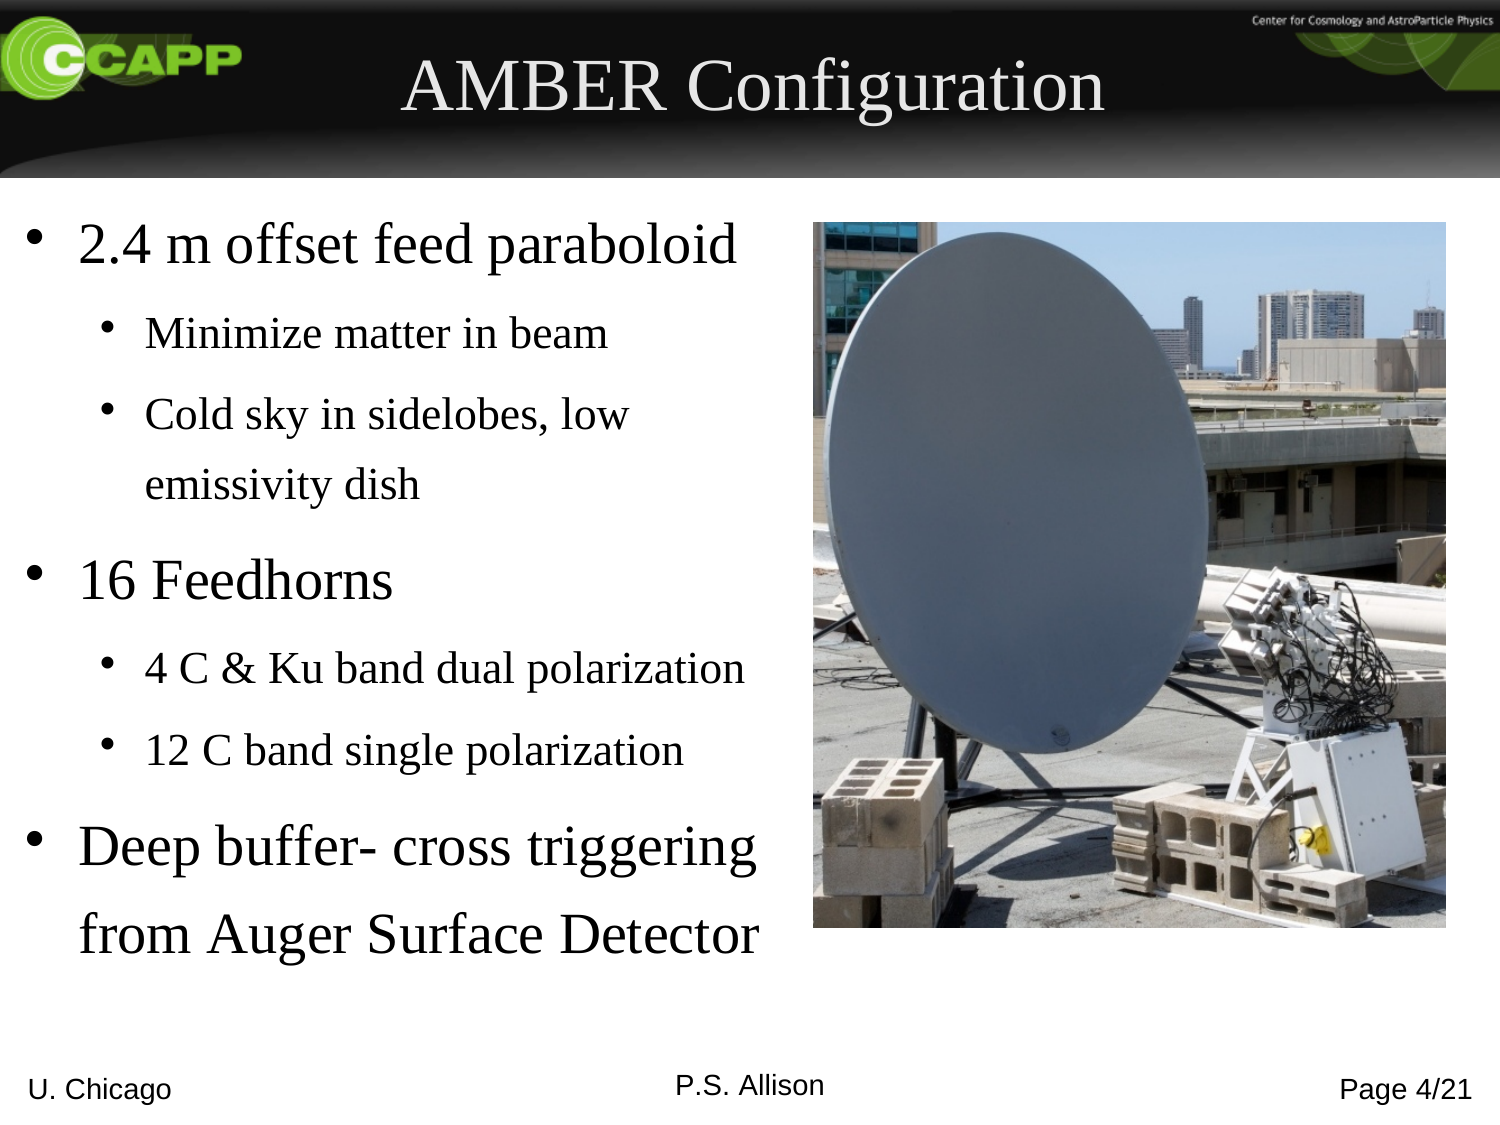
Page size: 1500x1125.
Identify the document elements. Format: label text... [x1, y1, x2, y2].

picture [813, 222, 1446, 928]
list 2.4 m offset feed paraboloid Minimize matter in beam Cold sky in sidelobes, low emissivity dish 16 Feedhorns 4 C & Ku band dual polarization 12 C band single polarization Deep buffer- cross triggering from Auger Surface Detector [24, 187, 788, 1035]
picture [0, 0, 1500, 178]
title AMBER Configuration [266, 0, 1241, 133]
